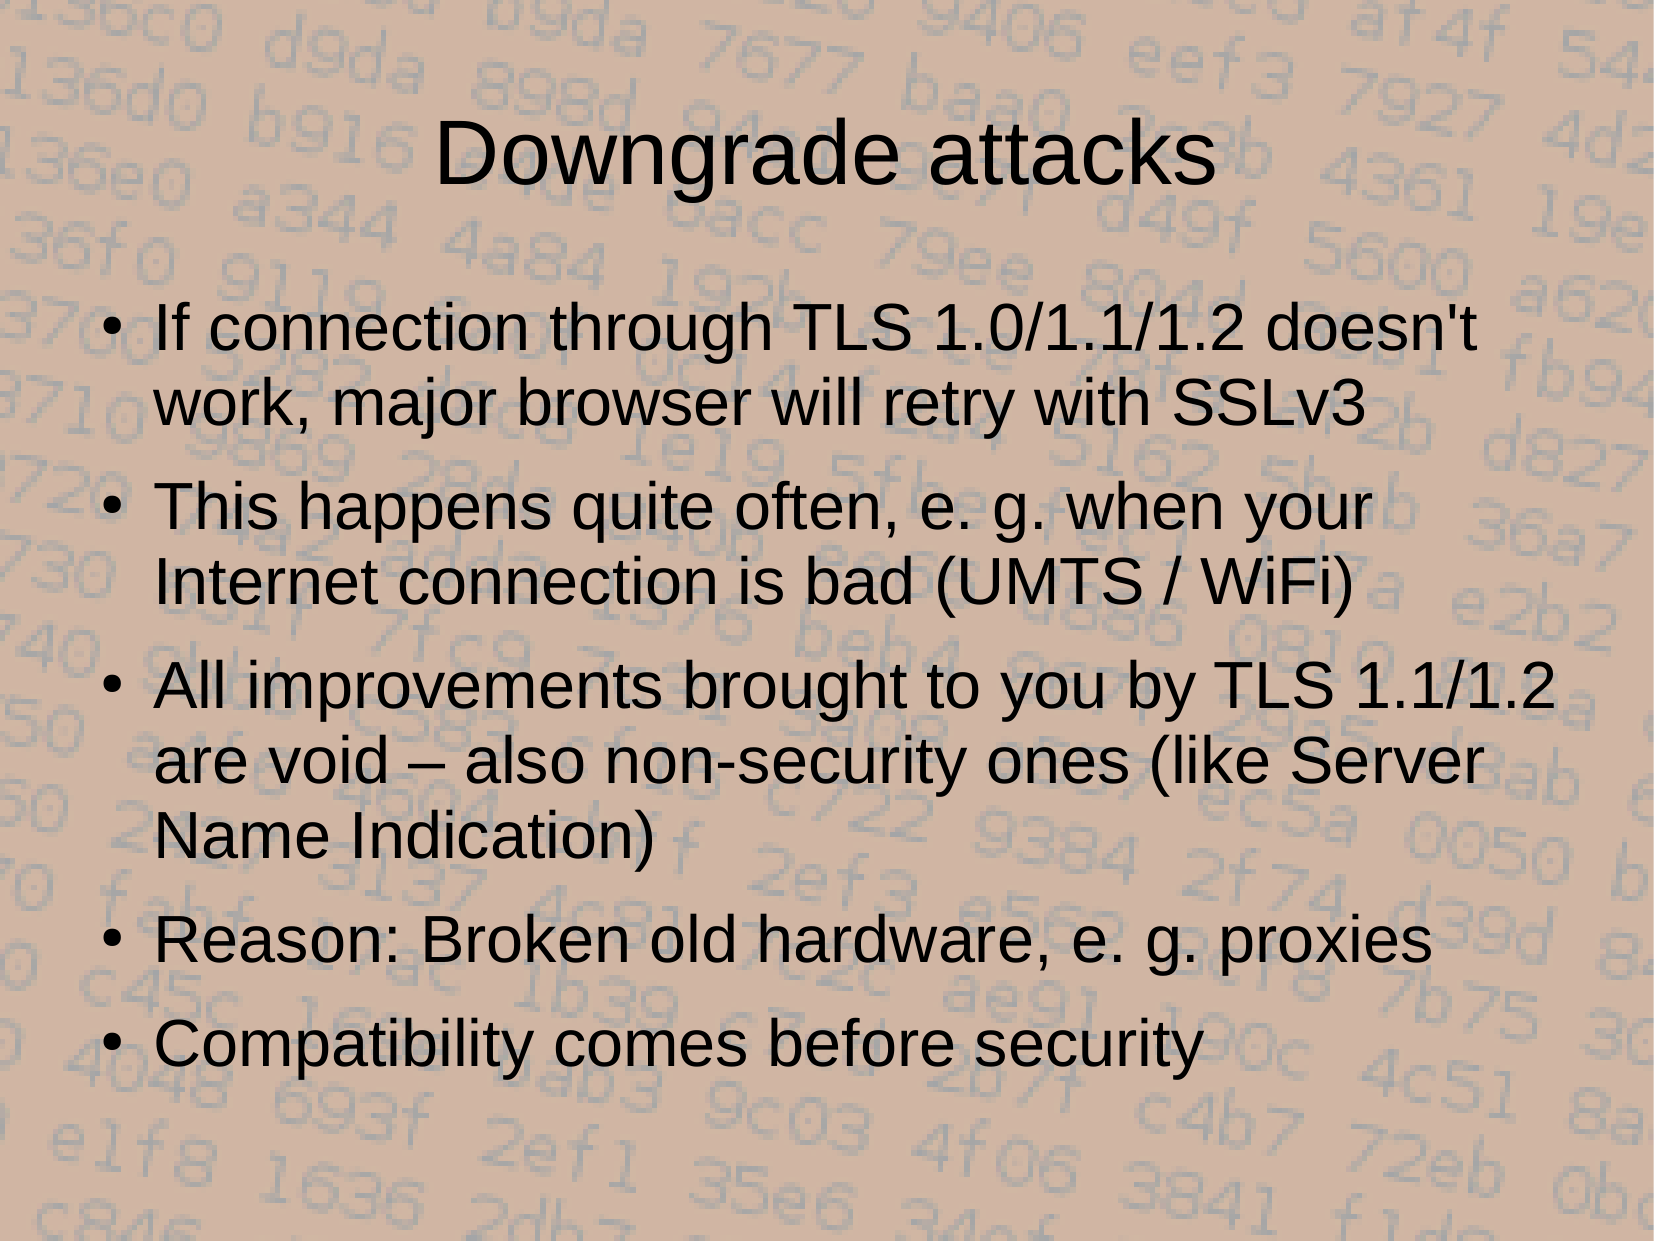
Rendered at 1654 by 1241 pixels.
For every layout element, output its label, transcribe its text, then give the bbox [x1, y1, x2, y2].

list If connection through TLS 1.0/1.1/1.2 doesn't work, major browser will retry with SSLv3 This happens quite often, e. g. when your Internet connection is bad (UMTS / WiFi) All improvements brought to you by TLS 1.1/1.2 are void – also non-security ones (like Server Name Indication) Reason: Broken old hardware, e. g. proxies Compatibility comes before security [82, 290, 1571, 1205]
title Downgrade attacks [82, 49, 1571, 257]
picture [0, 0, 1654, 1241]
